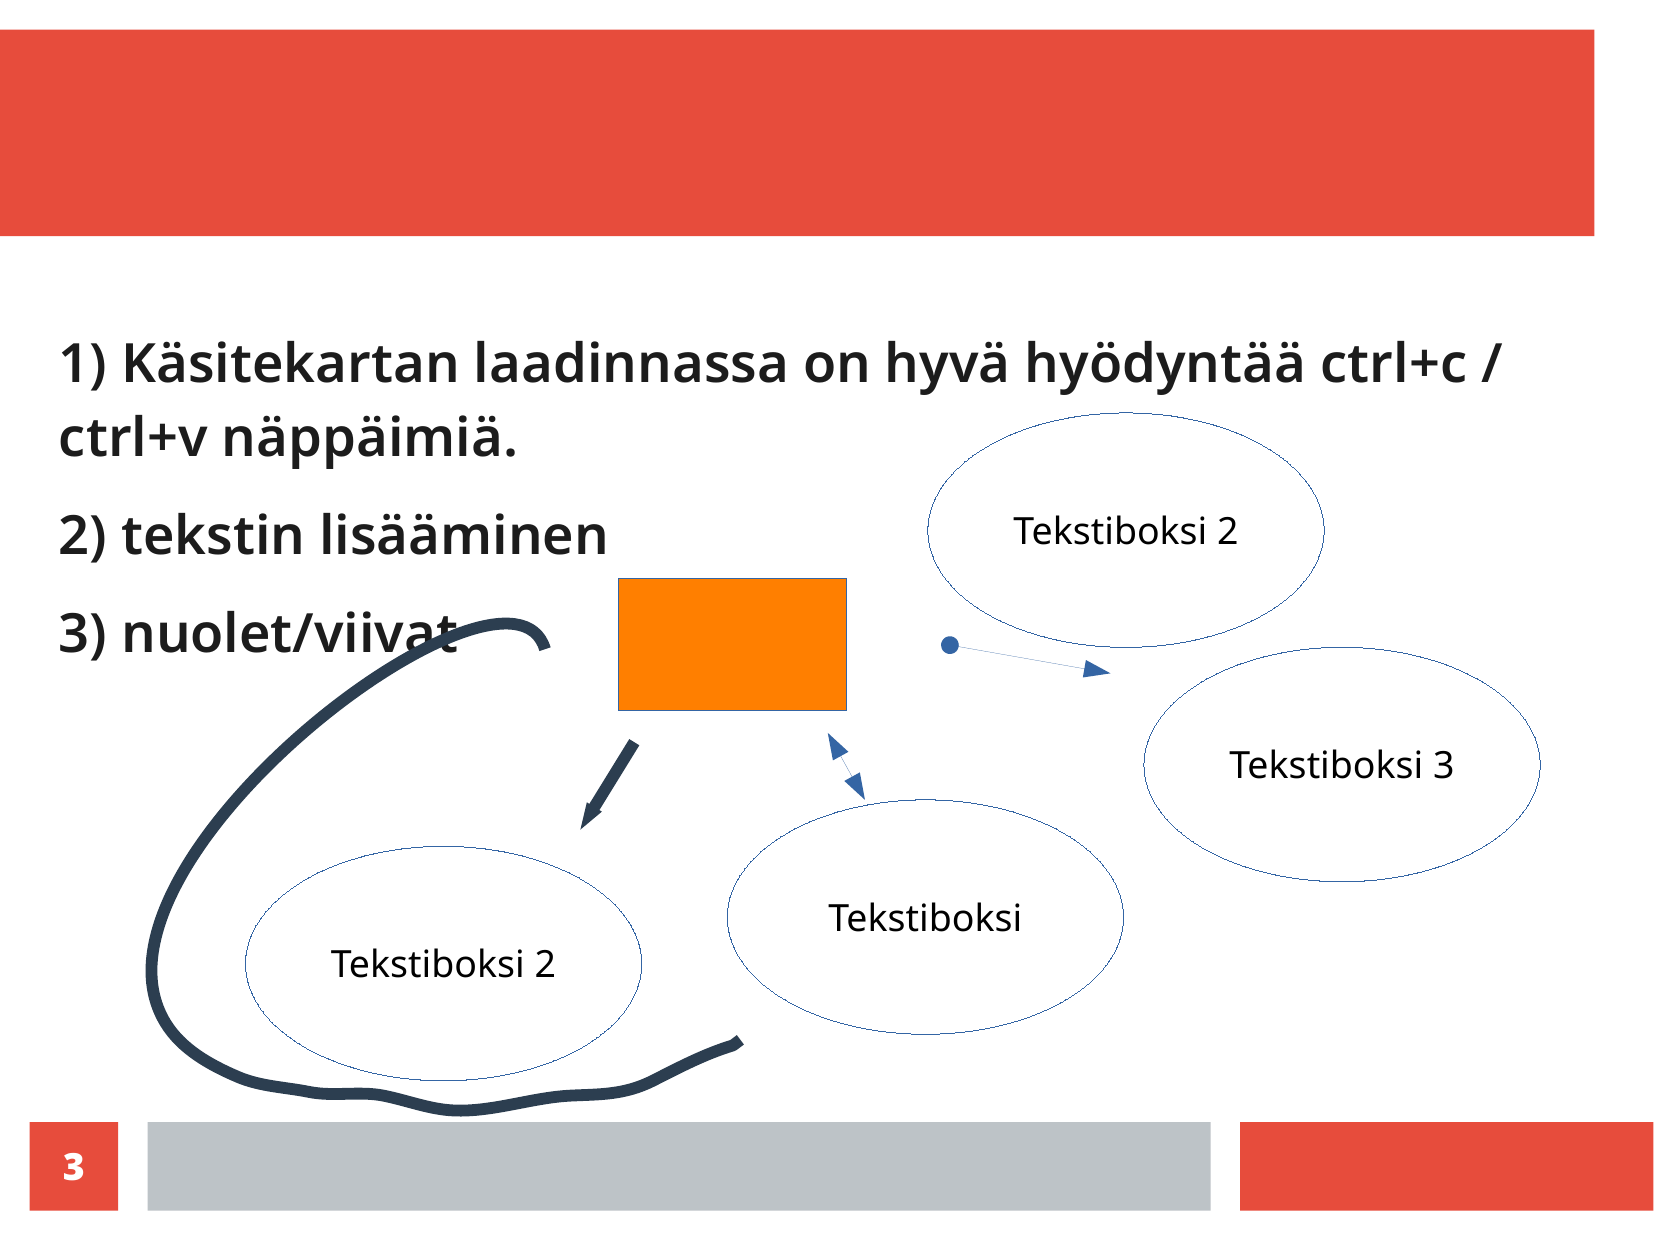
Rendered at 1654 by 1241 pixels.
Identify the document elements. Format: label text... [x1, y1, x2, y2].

text_box [618, 578, 847, 711]
text_box Tekstiboksi [727, 799, 1124, 1035]
list 1) Käsitekartan laadinnassa on hyvä hyödyntää ctrl+c / ctrl+v näppäimiä. 2) tekstin lisääminen 3) nuolet/viivat [59, 324, 1565, 1093]
text_box Tekstiboksi 2 [245, 846, 642, 1081]
text_box Tekstiboksi 2 [927, 412, 1325, 648]
text_box Tekstiboksi 3 [1143, 647, 1541, 882]
